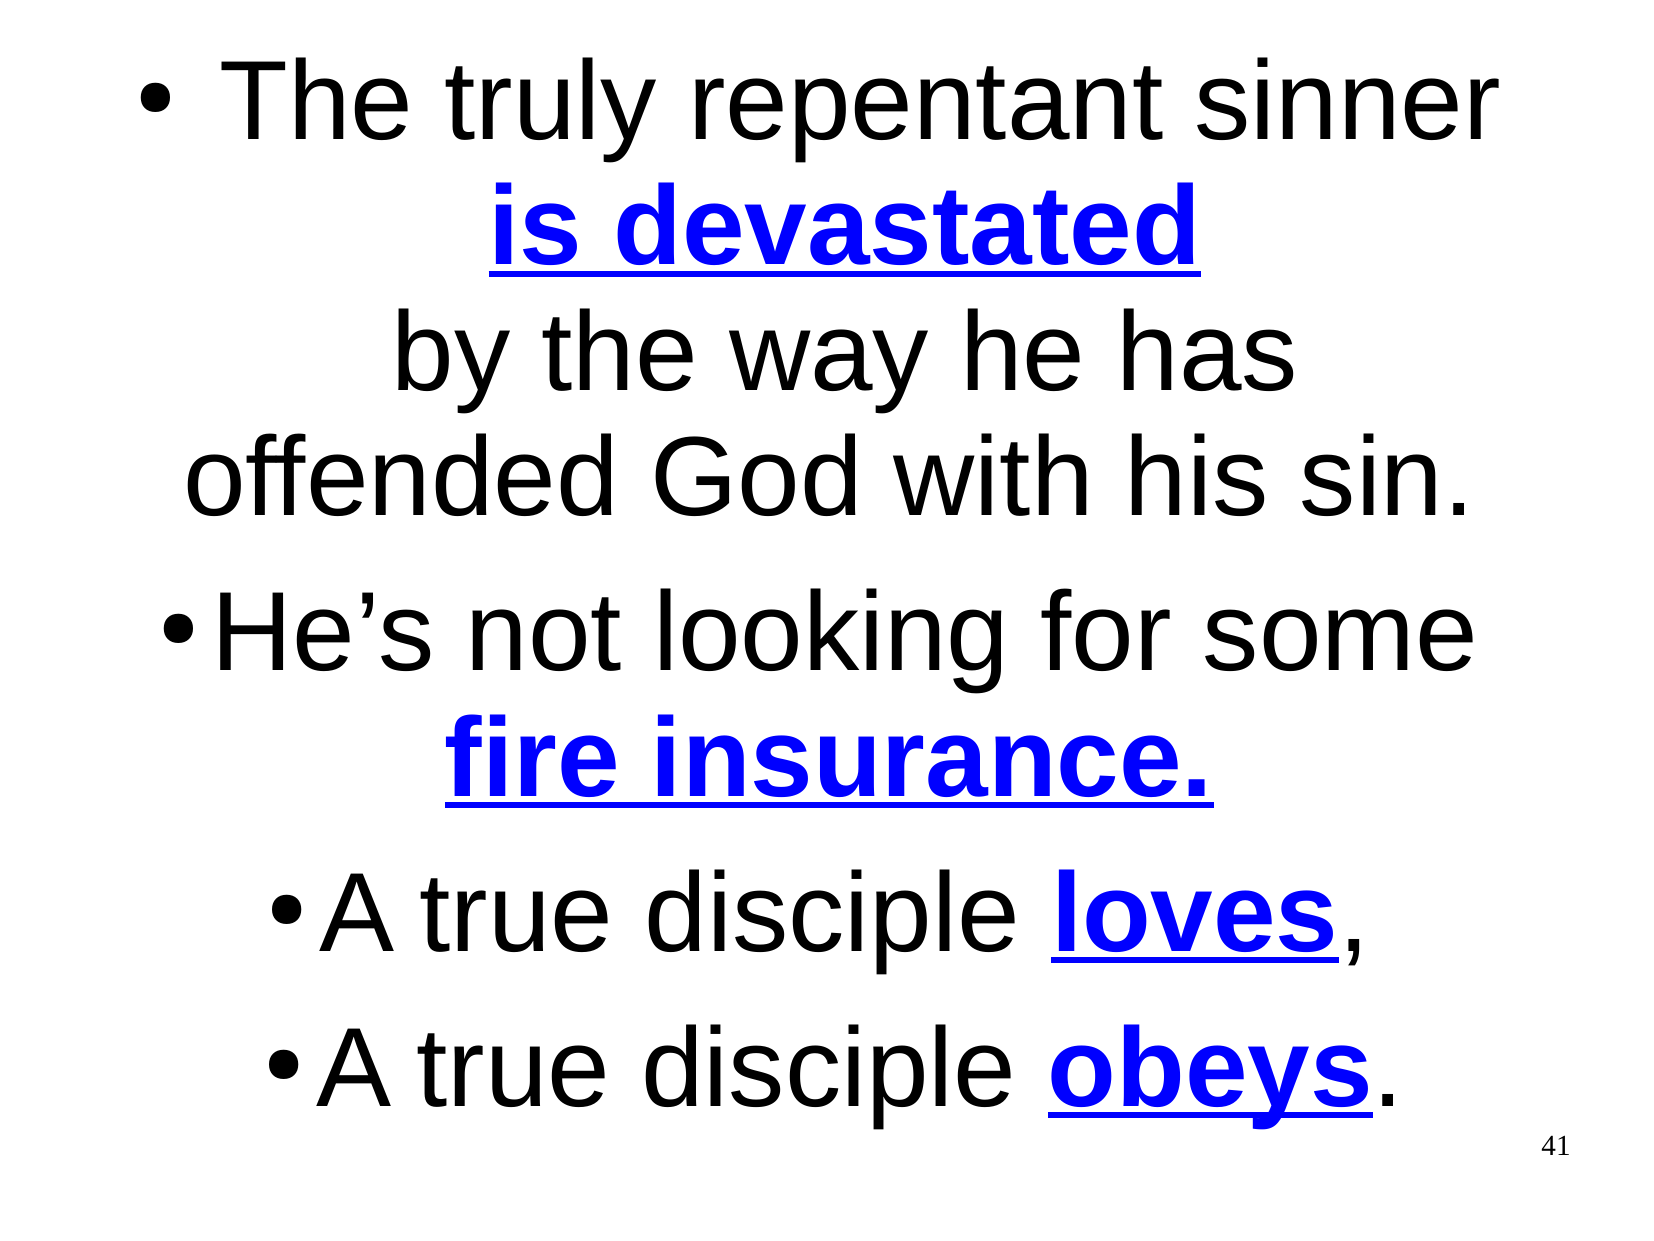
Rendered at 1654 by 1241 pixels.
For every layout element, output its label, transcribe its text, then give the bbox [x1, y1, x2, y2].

list The truly repentant sinner is devastated by the way he has offended God with his sin. He’s not looking for some fire insurance. A true disciple loves, A true disciple obeys. [37, 37, 1613, 1201]
